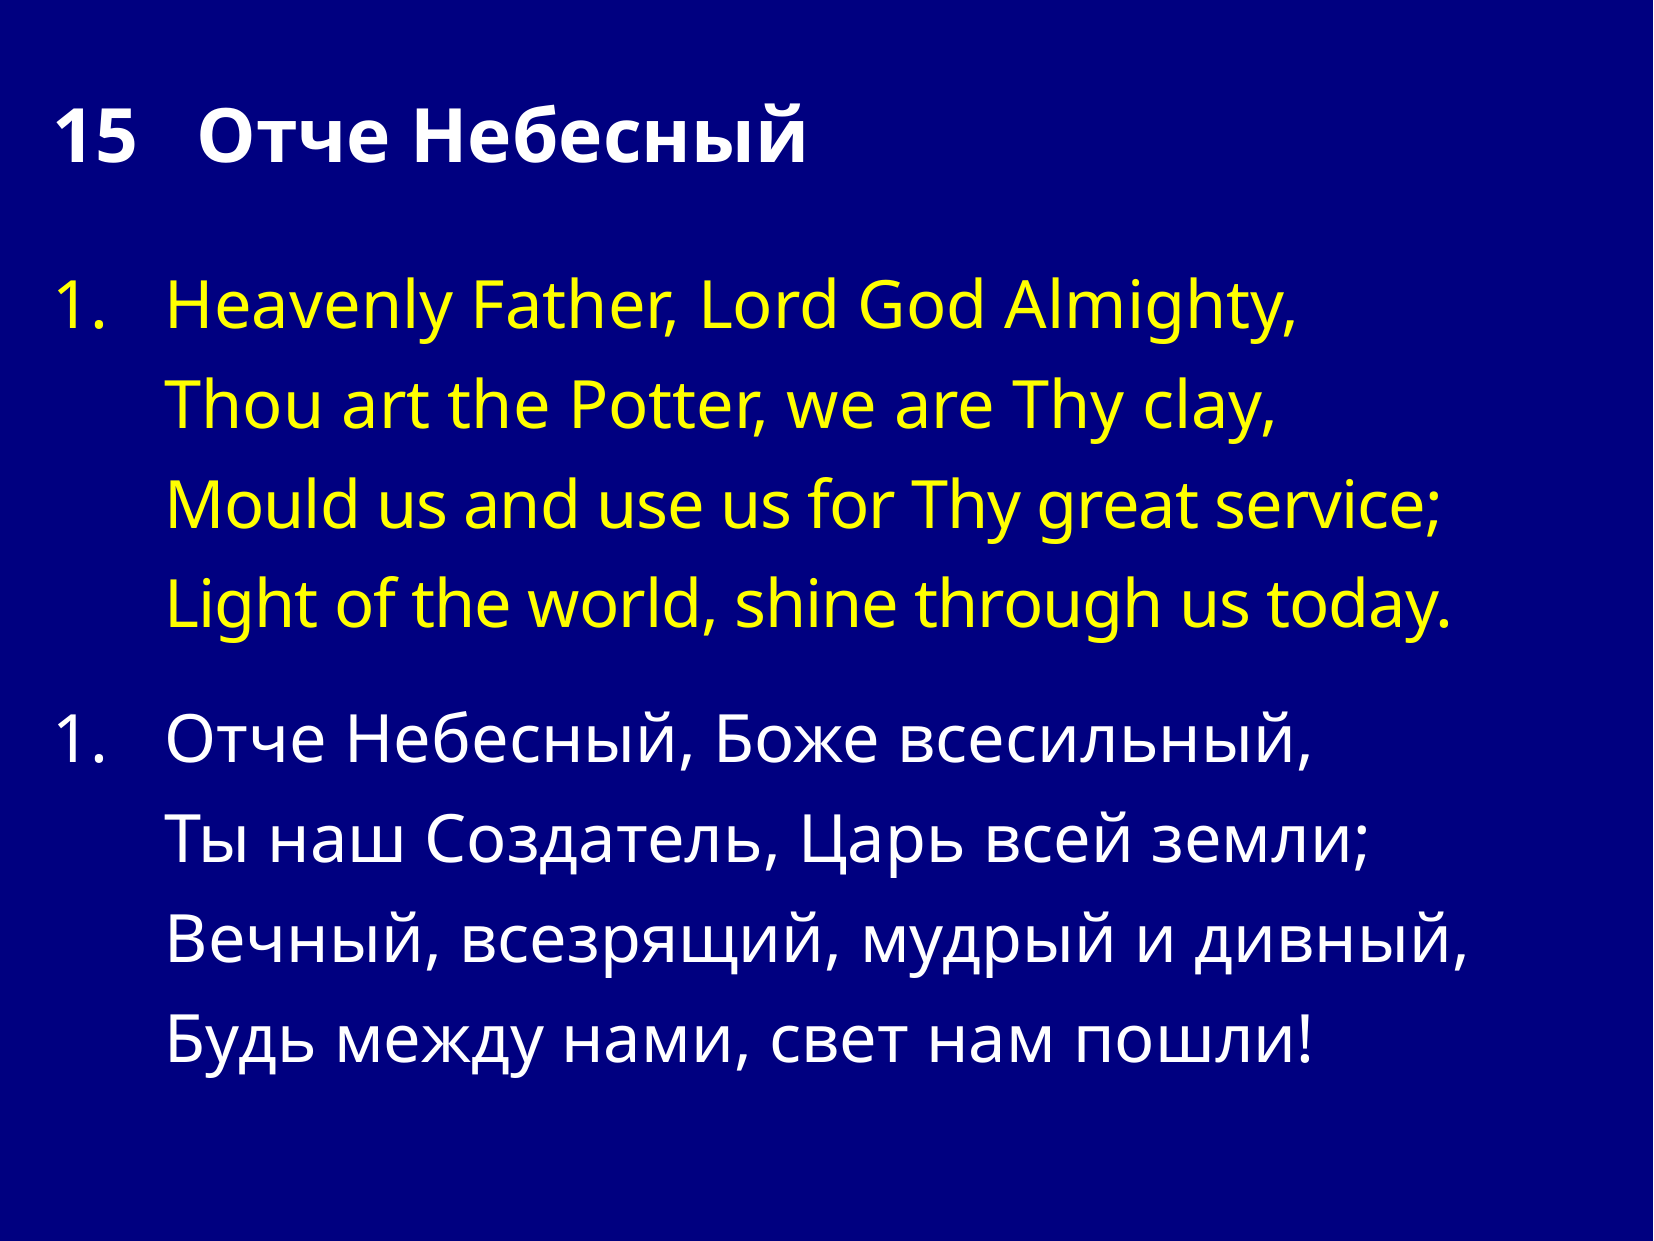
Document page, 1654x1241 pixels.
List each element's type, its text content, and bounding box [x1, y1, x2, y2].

text_box 1. Heavenly Father, Lord God Almighty, Thou art the Potter, we are Thy clay, Mould us and use us for Thy great service; Light of the world, shine through us today. [37, 150, 1651, 638]
text_box 15 Отче Небесный [37, 75, 1538, 188]
text_box 1. Отче Небесный, Боже всесильный, Ты наш Создатель, Царь всей земли; Вечный, всезрящий, мудрый и дивный, Будь между нами, свет нам пошли! [37, 675, 1653, 1163]
